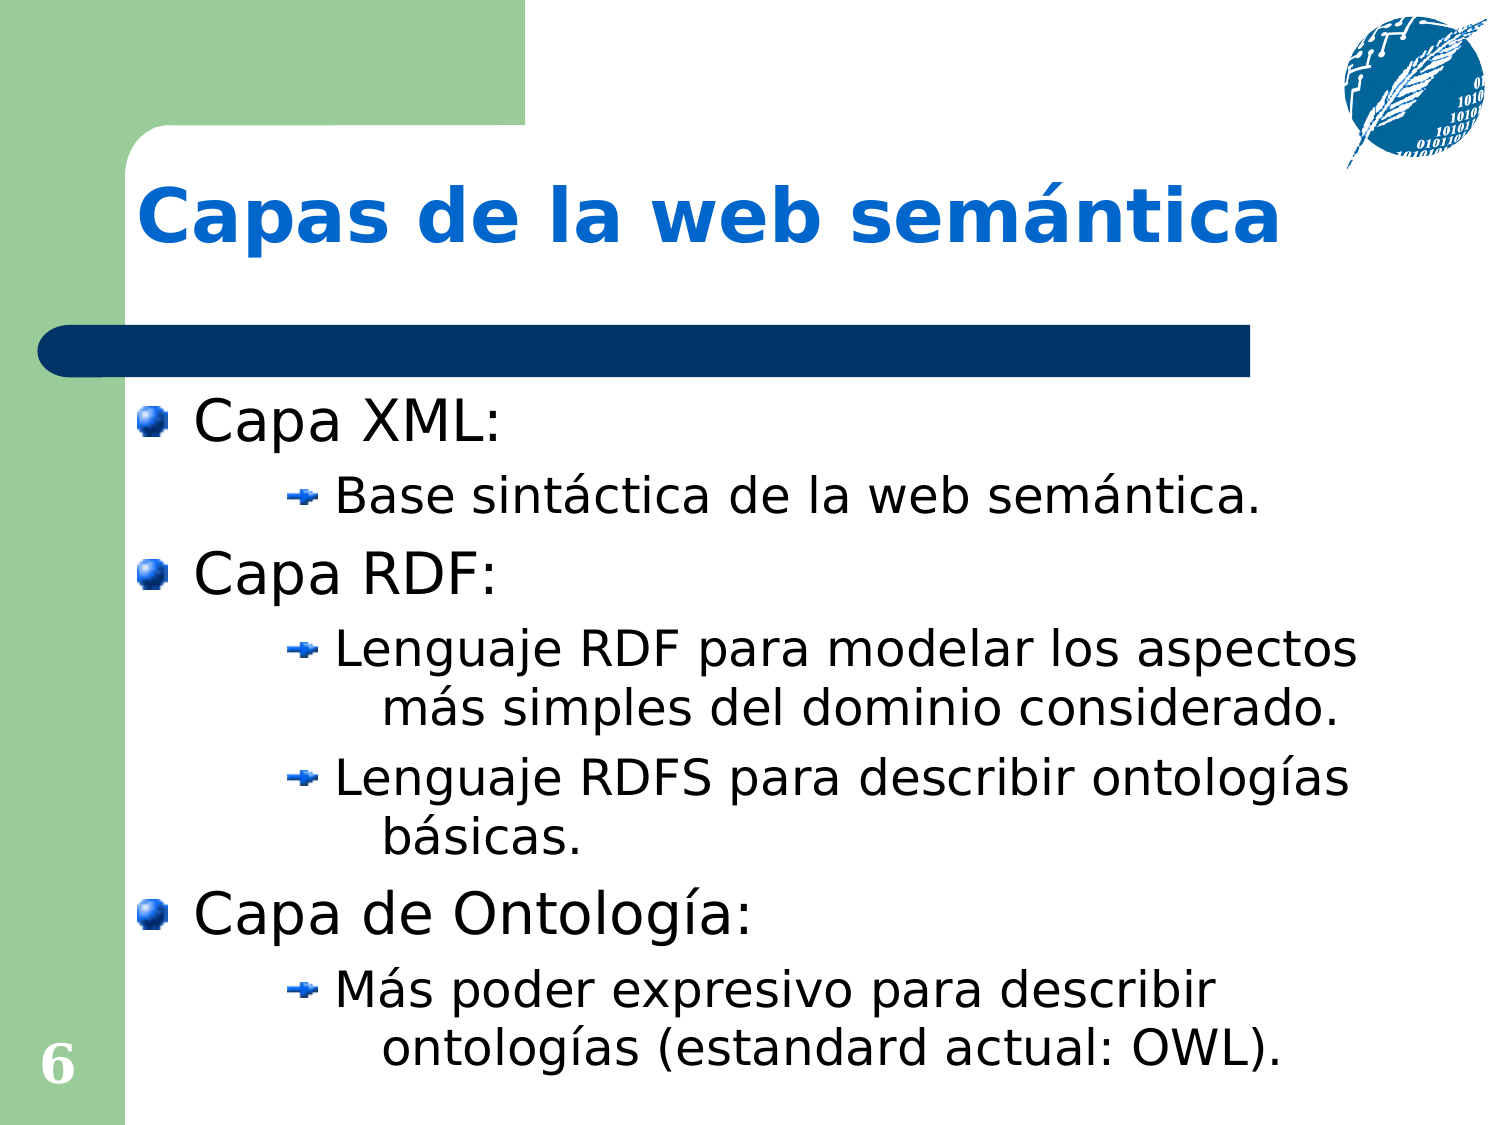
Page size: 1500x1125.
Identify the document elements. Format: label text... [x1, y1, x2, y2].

picture [1436, 127, 1450, 136]
picture [1427, 138, 1431, 148]
picture [1433, 139, 1440, 147]
picture [1341, 15, 1487, 172]
list Capa XML: Base sintáctica de la web semántica. Capa RDF: Lenguaje RDF para modelar los aspectos más simples del dominio considerado. Lenguaje RDFS para describir ontologías básicas. Capa de Ontología: Más poder expresivo para describir ontologías (estandard actual: OWL). [137, 387, 1400, 1078]
title Capas de la web semántica [136, 135, 1413, 302]
picture [1416, 140, 1425, 149]
